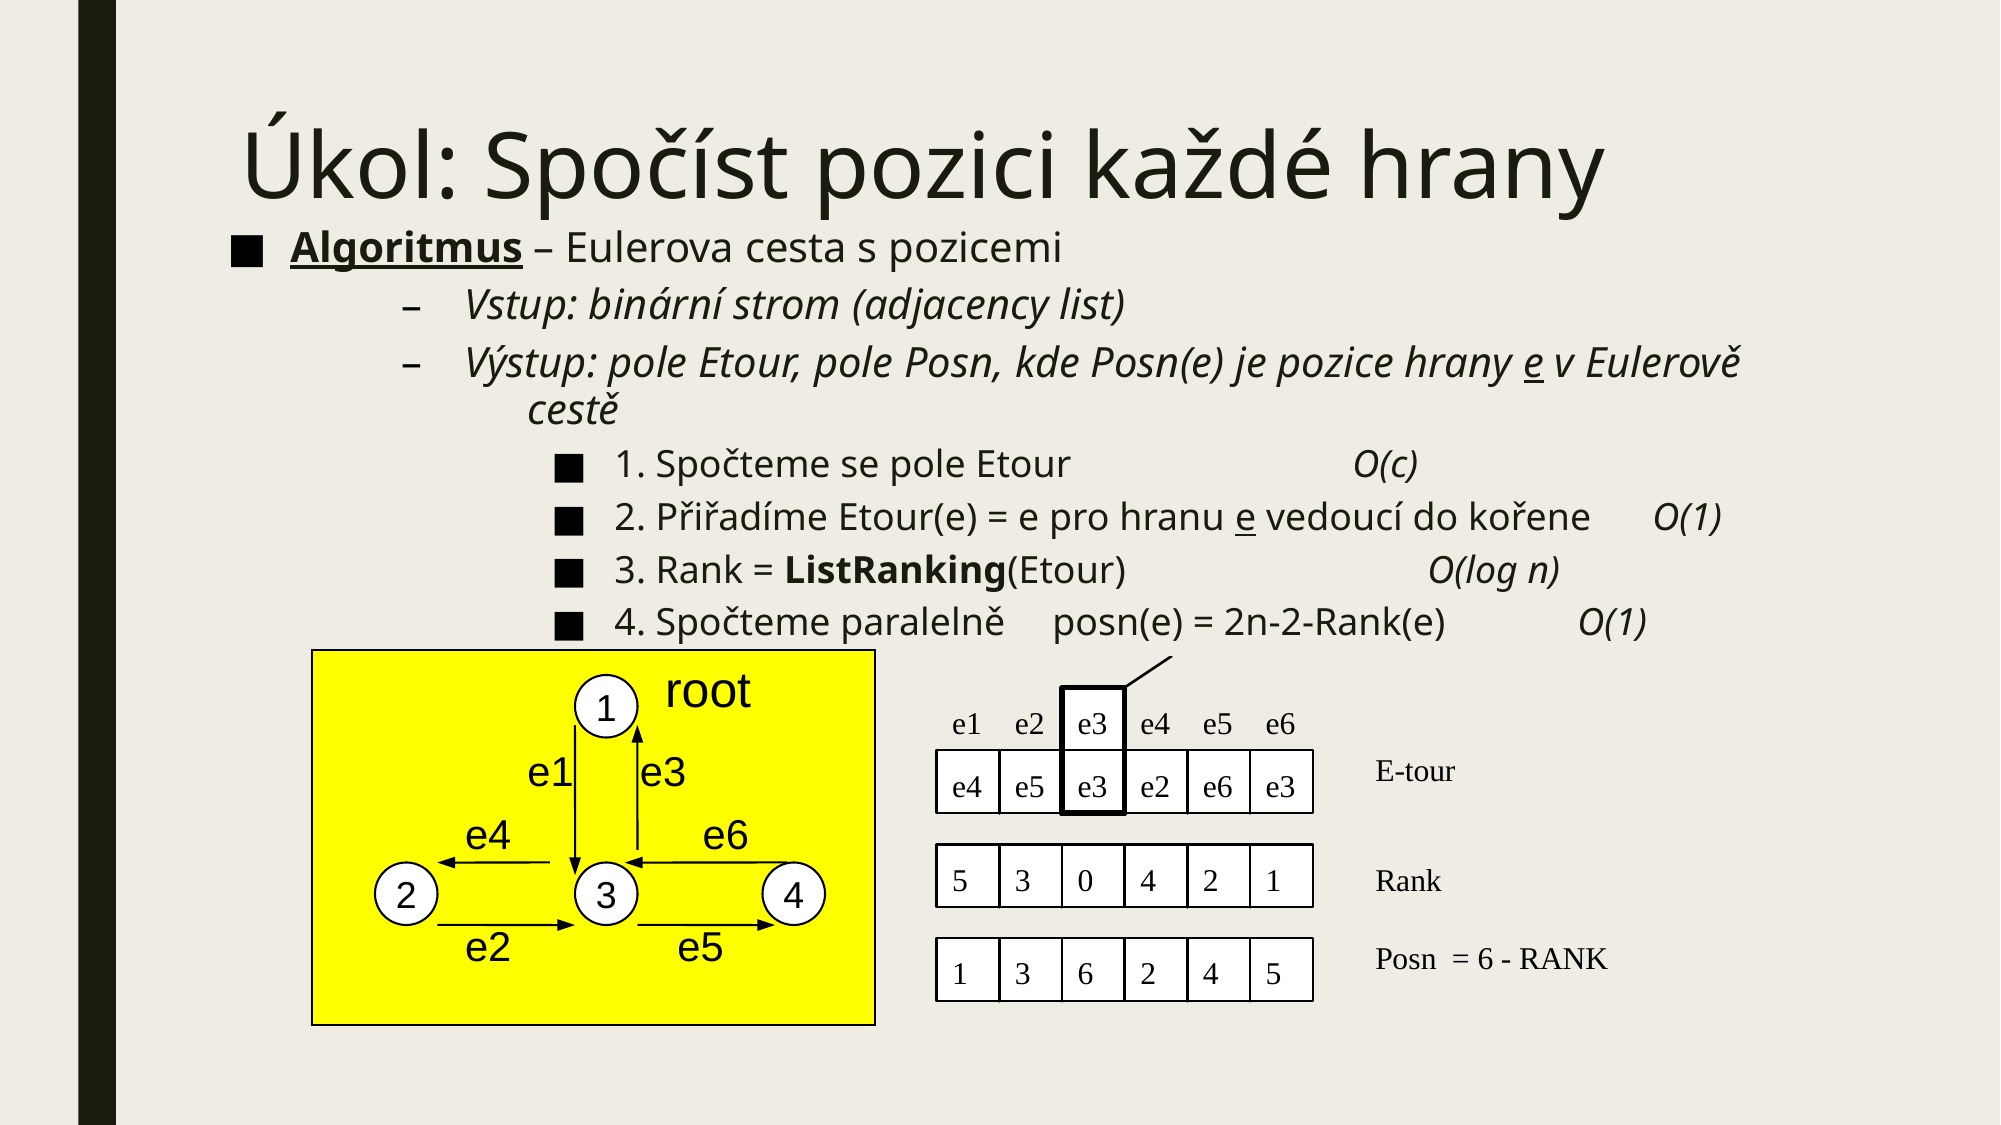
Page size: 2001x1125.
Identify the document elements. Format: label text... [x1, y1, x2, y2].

list Algoritmus – Eulerova cesta s pozicemi Vstup: binární strom (adjacency list) Výstup: pole Etour, pole Posn, kde Posn(e) je pozice hrany e v Eulerově cestě 1. Spočteme se pole Etour O(c) 2. Přiřadíme Etour(e) = e pro hranu e vedoucí do kořene O(1) 3. Rank = ListRanking(Etour) O(log n) 4. Spočteme paralelně posn(e) = 2n-2-Rank(e) O(1) [212, 217, 1788, 805]
picture [875, 650, 1626, 1005]
text_box e5 [662, 912, 740, 979]
text_box e6 [687, 800, 765, 866]
text_box 2 [375, 862, 438, 925]
text_box e2 [450, 912, 528, 979]
text_box 1 [575, 675, 638, 738]
text_box [312, 650, 875, 1025]
text_box e4 [450, 800, 528, 866]
text_box e3 [624, 737, 703, 804]
text_box e1 [512, 737, 590, 804]
text_box 4 [762, 862, 826, 925]
title Úkol: Spočíst pozici každé hrany [225, 112, 1801, 357]
text_box 3 [575, 862, 638, 925]
text_box root [650, 650, 768, 726]
